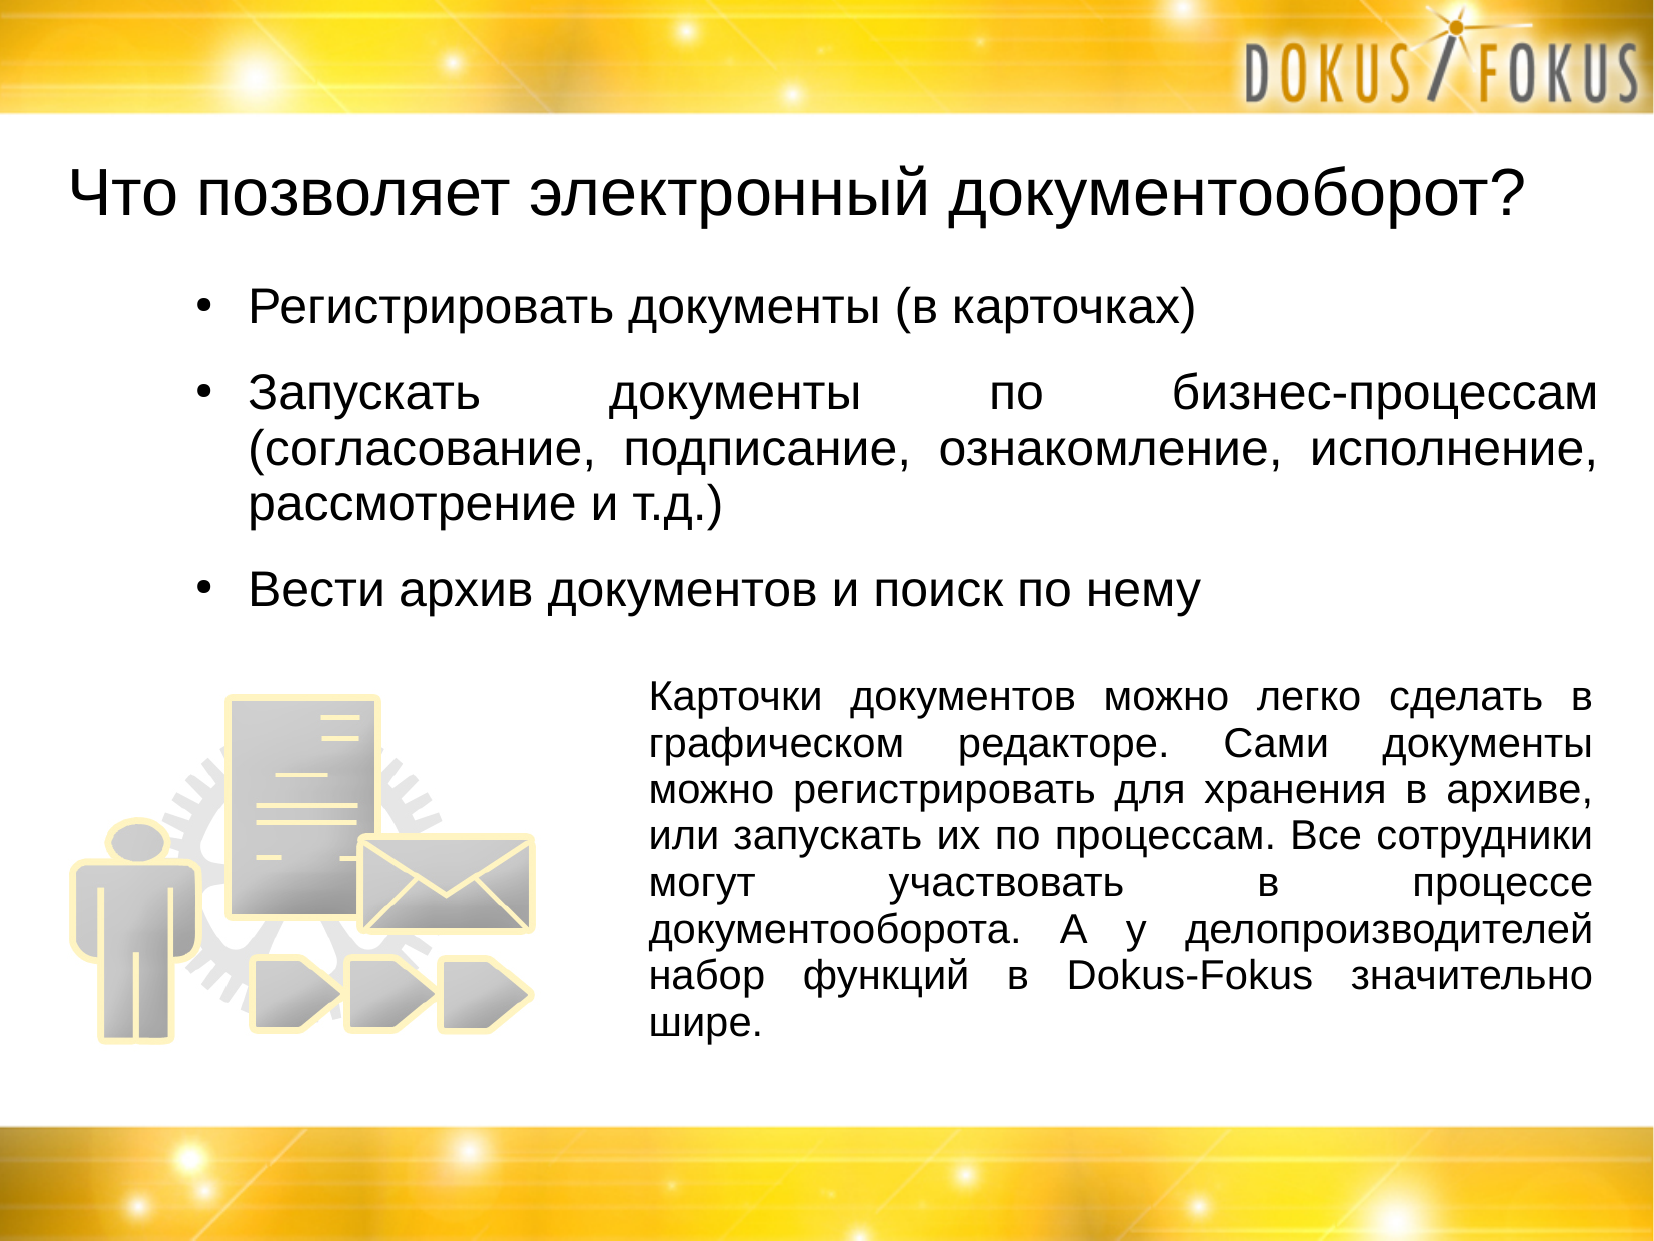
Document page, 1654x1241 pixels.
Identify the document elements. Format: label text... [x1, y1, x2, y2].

text_box Карточки документов можно легко сделать в графическом редакторе. Сами документы можно регистрировать для хранения в архиве, или запускать их по процессам. Все сотрудники могут участвовать в процессе документооборота. А у делопроизводителей набор функций в Dokus-Fokus значительно шире. [633, 665, 1609, 1055]
title Что позволяет электронный документооборот? [0, 118, 1595, 266]
picture [0, 0, 1654, 1241]
list Регистрировать документы (в карточках) Запускать документы по бизнес-процессам (согласование, подписание, ознакомление, исполнение, рассмотрение и т.д.) Вести архив документов и поиск по нему [177, 278, 1599, 639]
